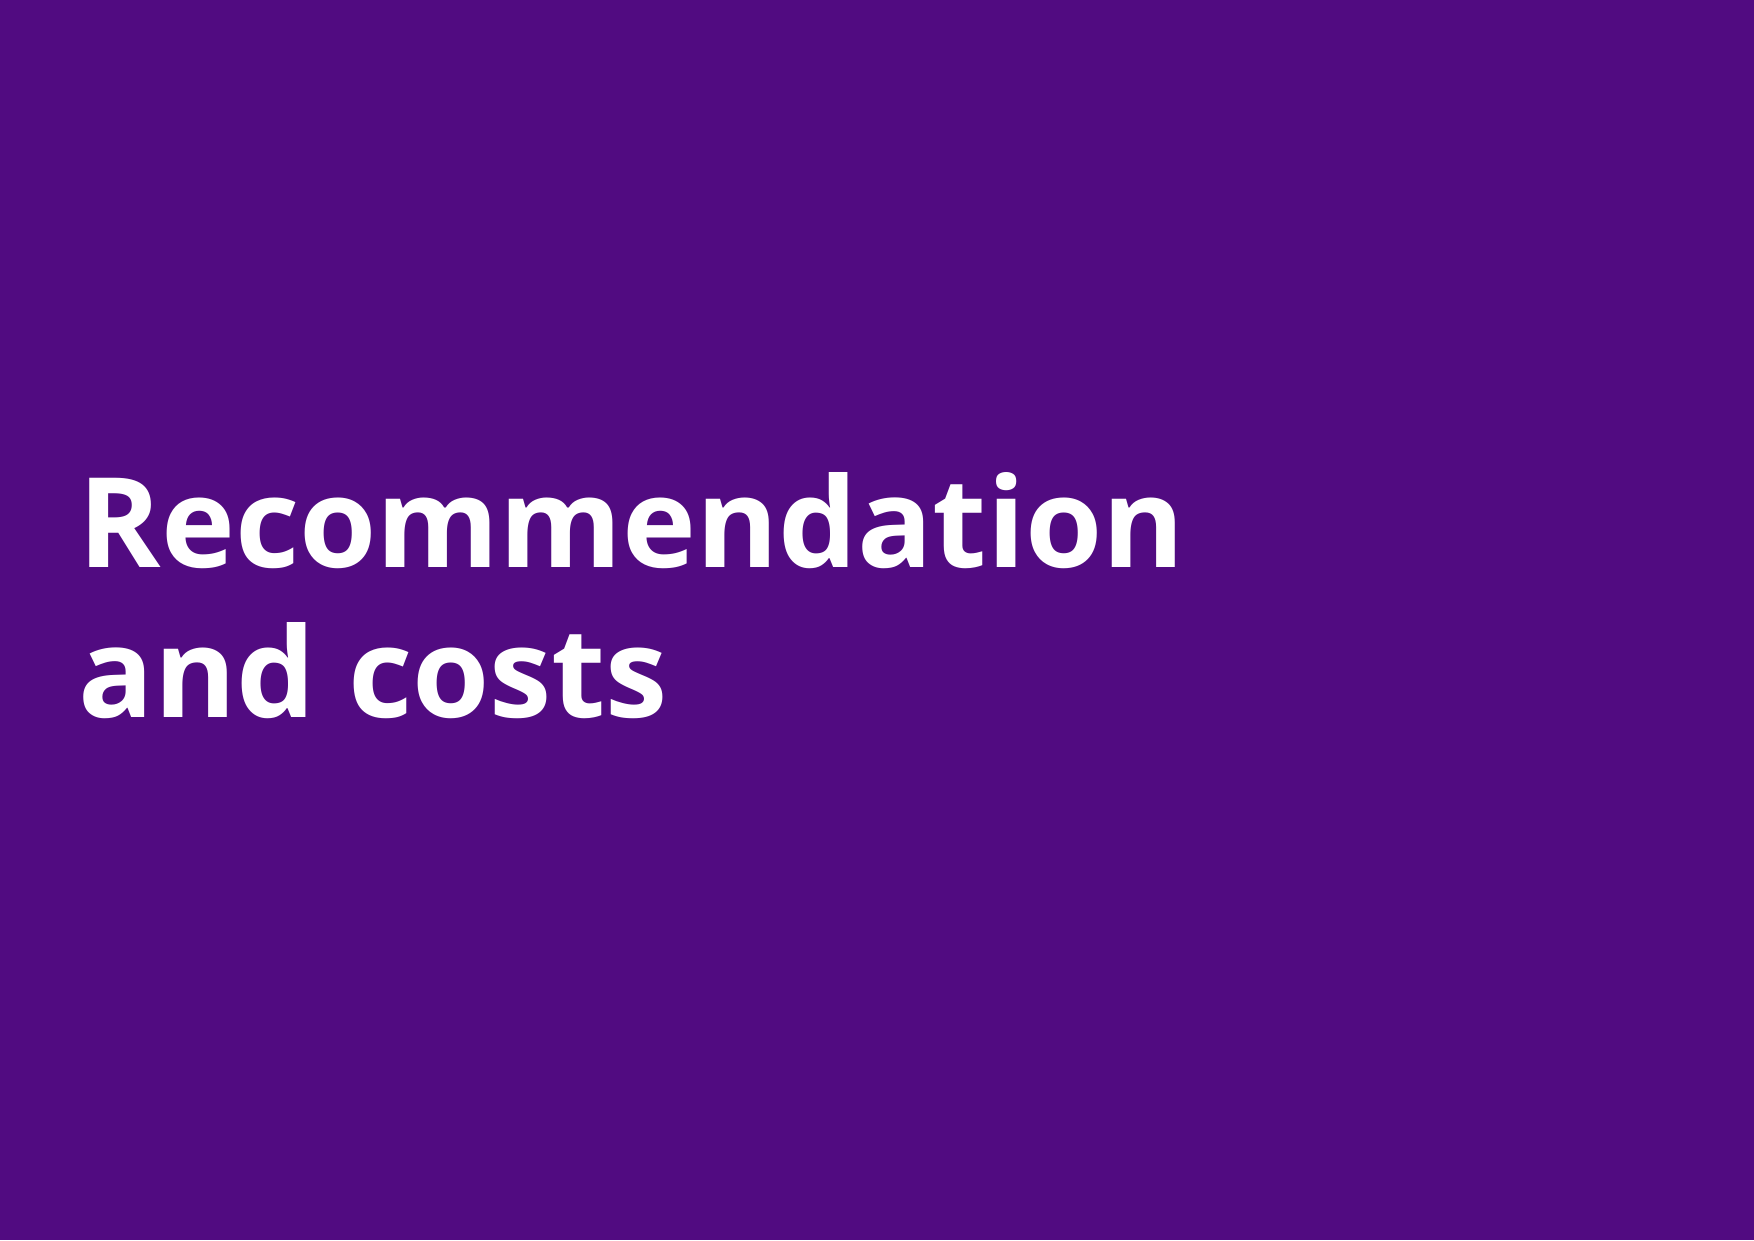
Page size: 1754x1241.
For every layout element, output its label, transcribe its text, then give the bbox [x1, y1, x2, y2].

title Recommendation and costs [59, 267, 1330, 762]
